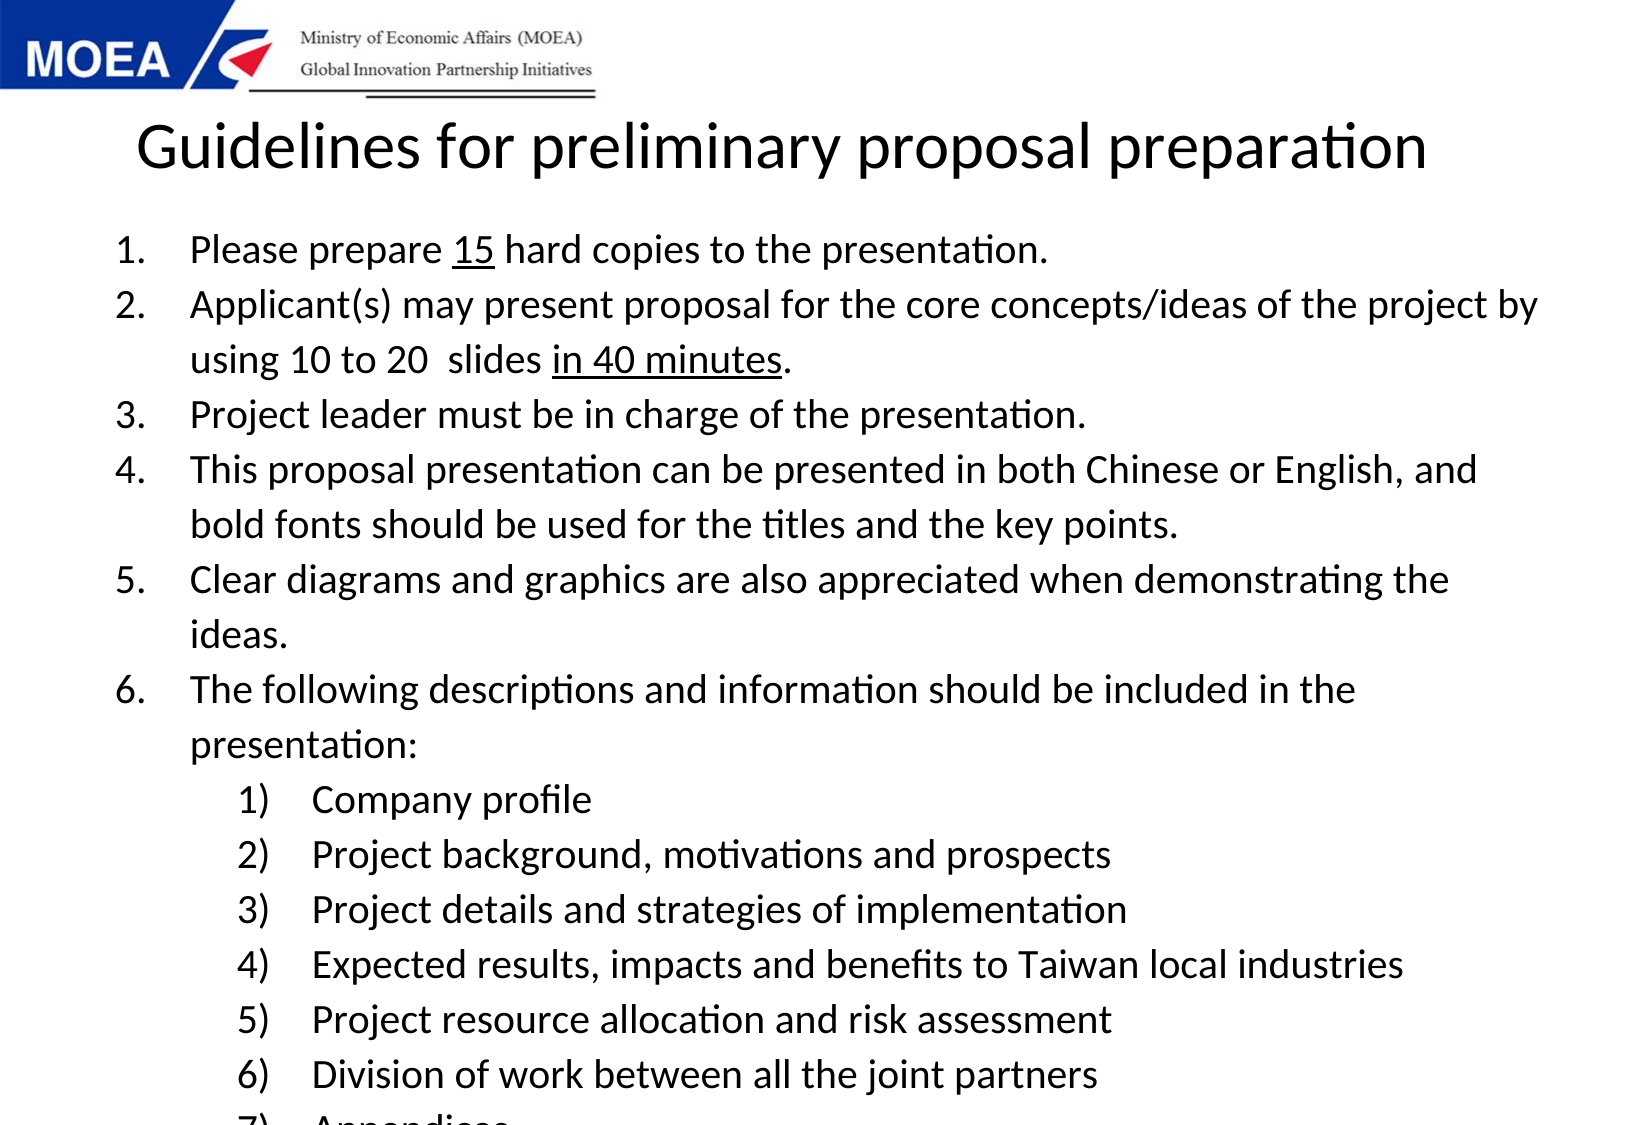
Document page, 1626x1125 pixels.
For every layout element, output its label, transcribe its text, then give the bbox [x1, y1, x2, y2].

text_box Please prepare 15 hard copies to the presentation. Applicant(s) may present proposal for the core concepts/ideas of the project by using 10 to 20 slides in 40 minutes. Project leader must be in charge of the presentation. This proposal presentation can be presented in both Chinese or English, and bold fonts should be used for the titles and the key points. Clear diagrams and graphics are also appreciated when demonstrating the ideas. The following descriptions and information should be included in the presentation: Company profile Project background, motivations and prospects Project details and strategies of implementation Expected results, impacts and benefits to Taiwan local industries Project resource allocation and risk assessment Division of work between all the joint partners Appendices [99, 209, 1569, 1125]
title Guidelines for preliminary proposal preparation [121, 74, 1504, 209]
picture [0, 0, 1626, 1125]
